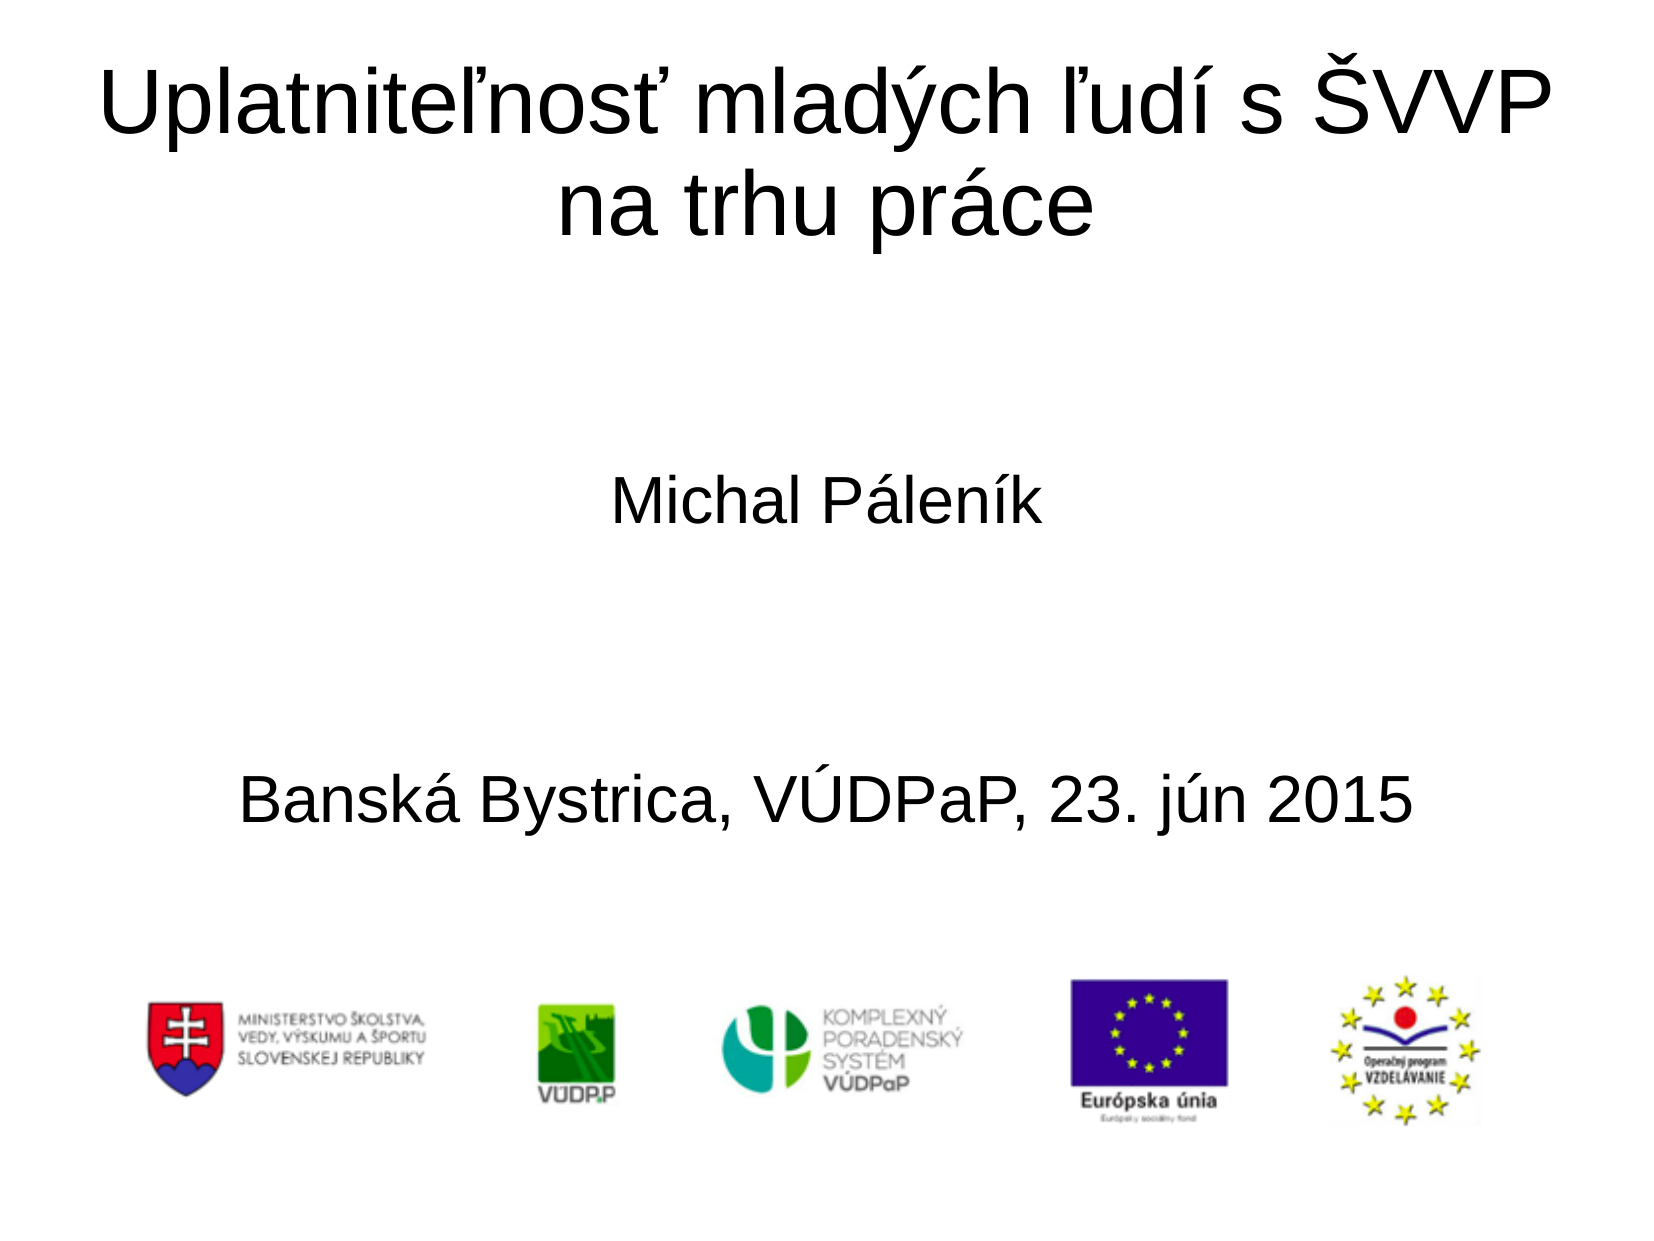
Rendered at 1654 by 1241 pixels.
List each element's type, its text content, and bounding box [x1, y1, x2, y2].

picture [115, 968, 1489, 1146]
subtitle Michal Páleník Banská Bystrica, VÚDPaP, 23. jún 2015 [82, 290, 1571, 1010]
title Uplatniteľnosť mladých ľudí s ŠVVP na trhu práce [82, 49, 1571, 257]
